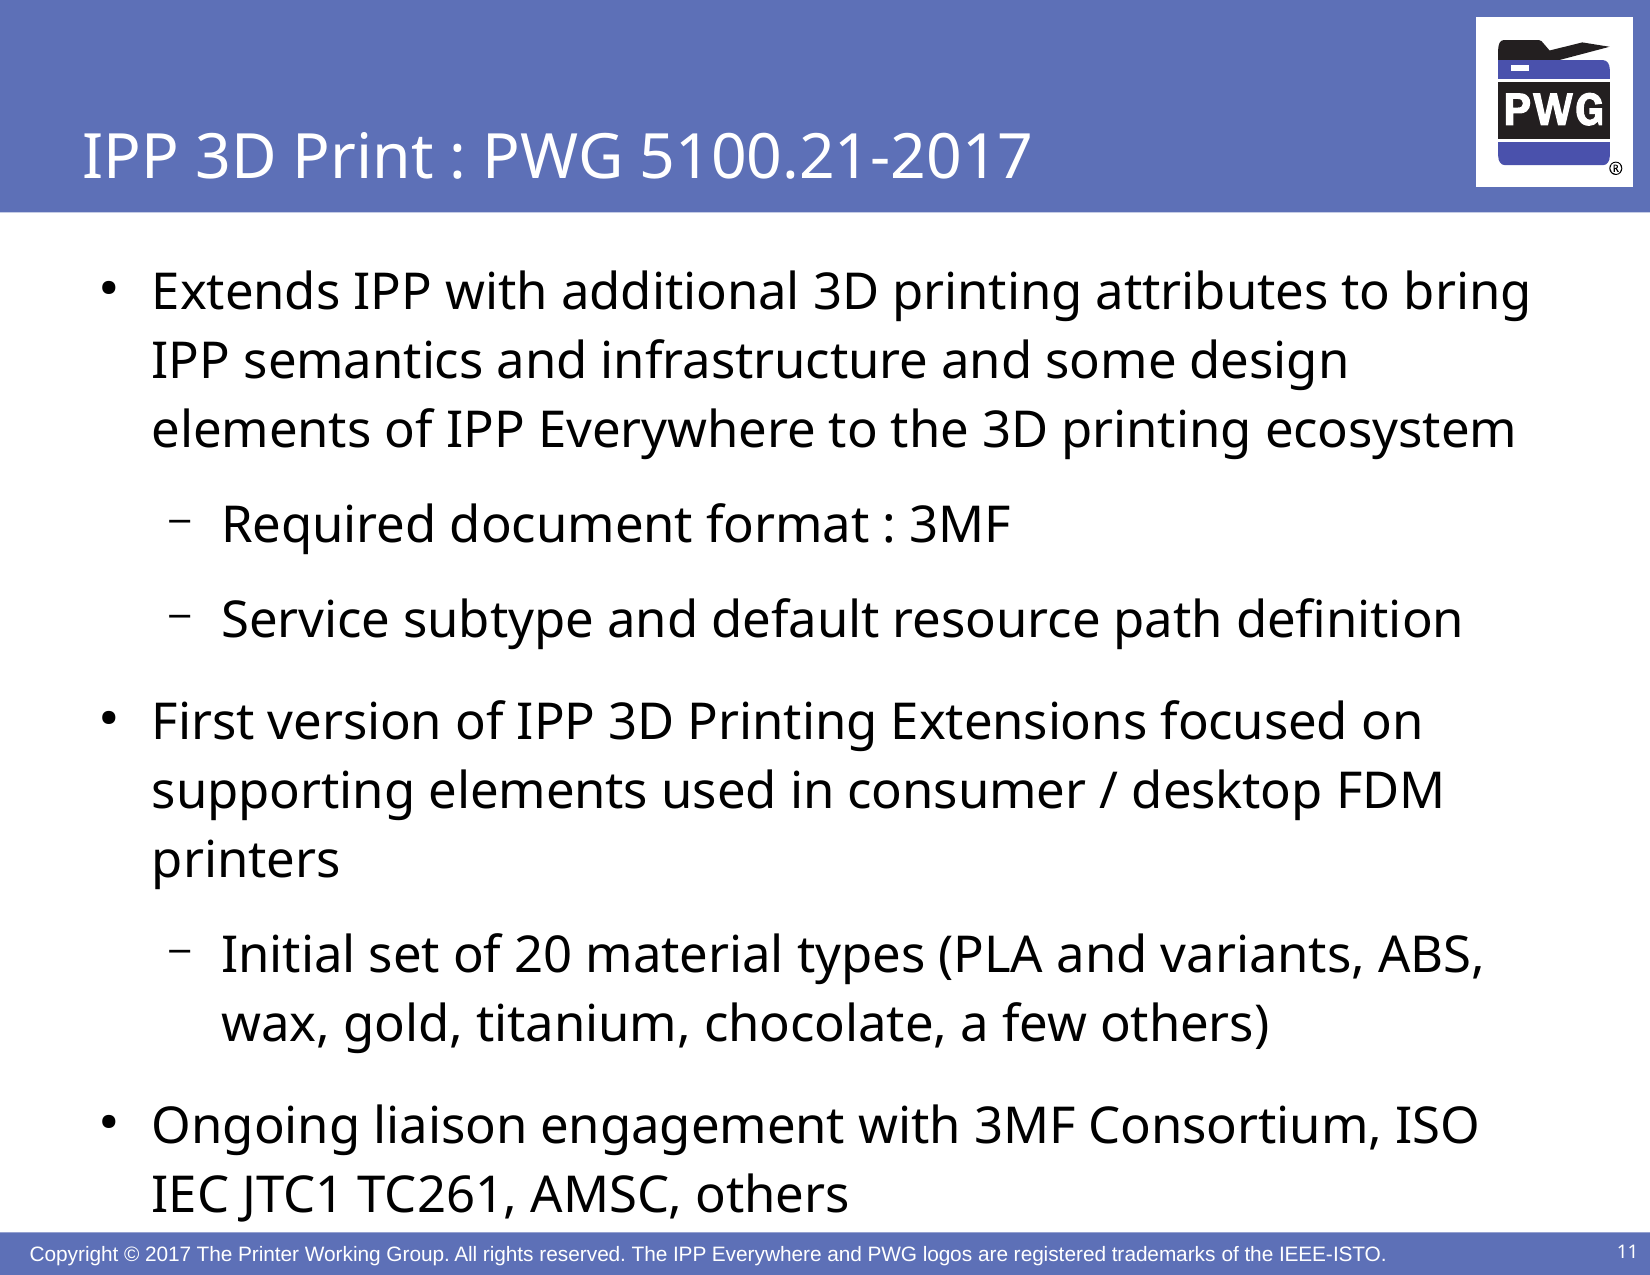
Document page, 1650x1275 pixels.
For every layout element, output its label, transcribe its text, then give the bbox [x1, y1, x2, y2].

list Extends IPP with additional 3D printing attributes to bring IPP semantics and infrastructure and some design elements of IPP Everywhere to the 3D printing ecosystem Required document format : 3MF Service subtype and default resource path definition First version of IPP 3D Printing Extensions focused on supporting elements used in consumer / desktop FDM printers Initial set of 20 material types (PLA and variants, ABS, wax, gold, titanium, chocolate, a few others) Ongoing liaison engagement with 3MF Consortium, ISO IEC JTC1 TC261, AMSC, others [82, 254, 1568, 1233]
title IPP 3D Print : PWG 5100.21-2017 [82, 8, 1449, 198]
